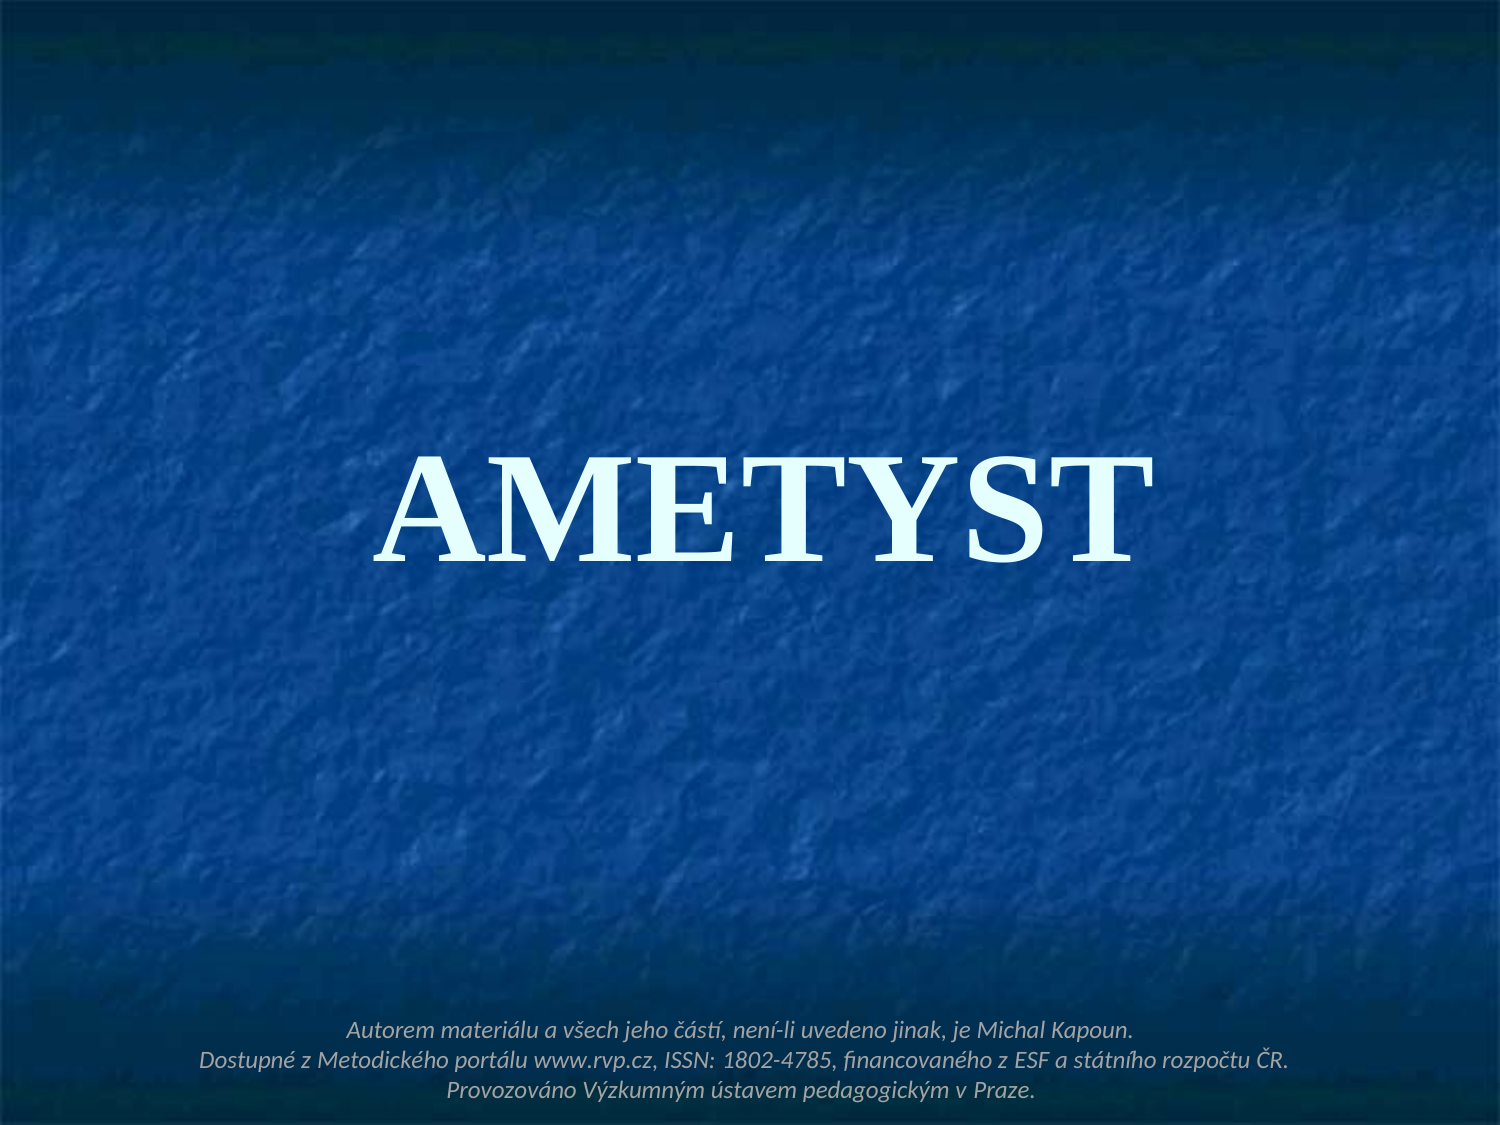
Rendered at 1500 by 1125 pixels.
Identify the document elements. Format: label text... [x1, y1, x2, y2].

picture [0, 0, 1500, 1125]
title AMETYST [88, 385, 1439, 611]
text_box Autorem materiálu a všech jeho částí, není-li uvedeno jinak, je Michal Kapoun. Dostupné z Metodického portálu www.rvp.cz, ISSN: 1802-4785, financovaného z ESF a státního rozpočtu ČR. Provozováno Výzkumným ústavem pedagogickým v Praze. [147, 1011, 1341, 1106]
